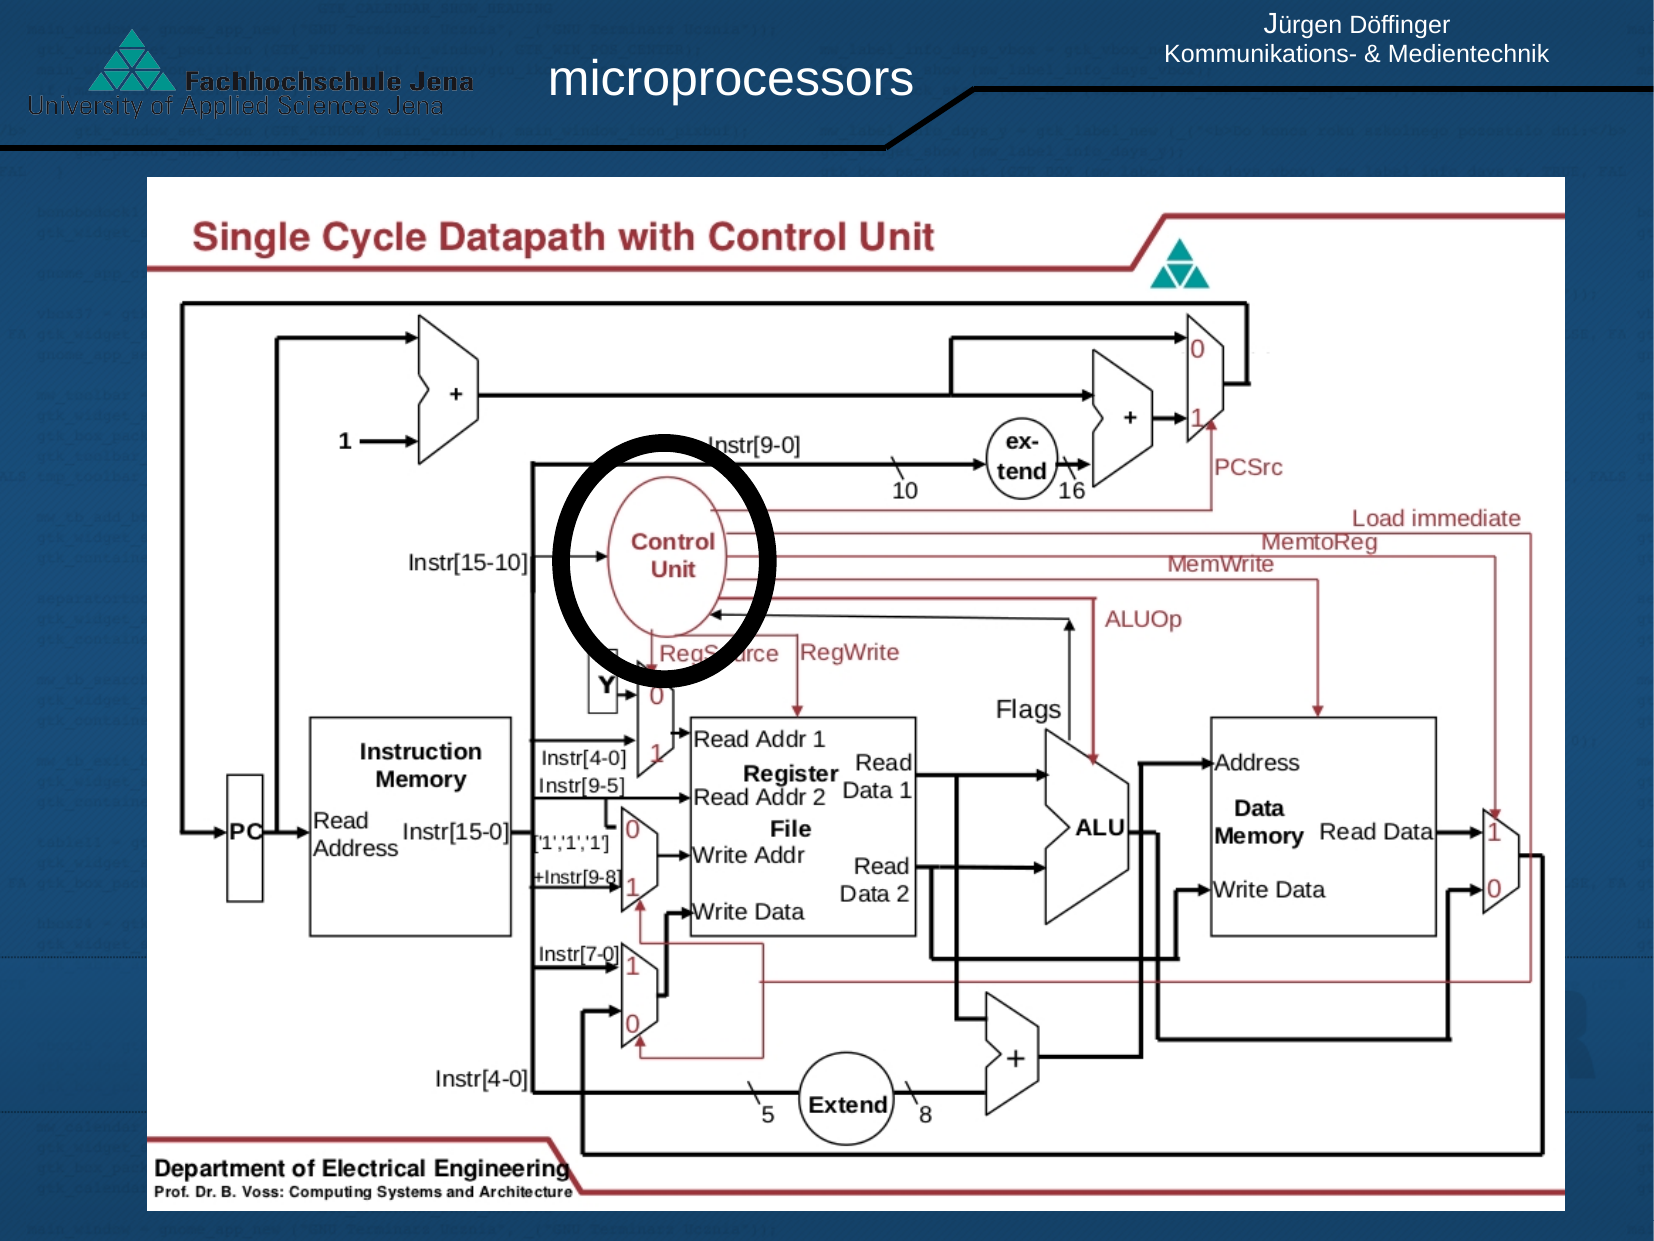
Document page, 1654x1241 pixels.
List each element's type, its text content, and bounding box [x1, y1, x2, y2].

picture [0, 0, 1654, 145]
text_box microprocessors [533, 42, 930, 114]
picture [0, 92, 1654, 1241]
text_box Jürgen Döffinger Kommunikations- & Medientechnik [1149, 0, 1565, 76]
